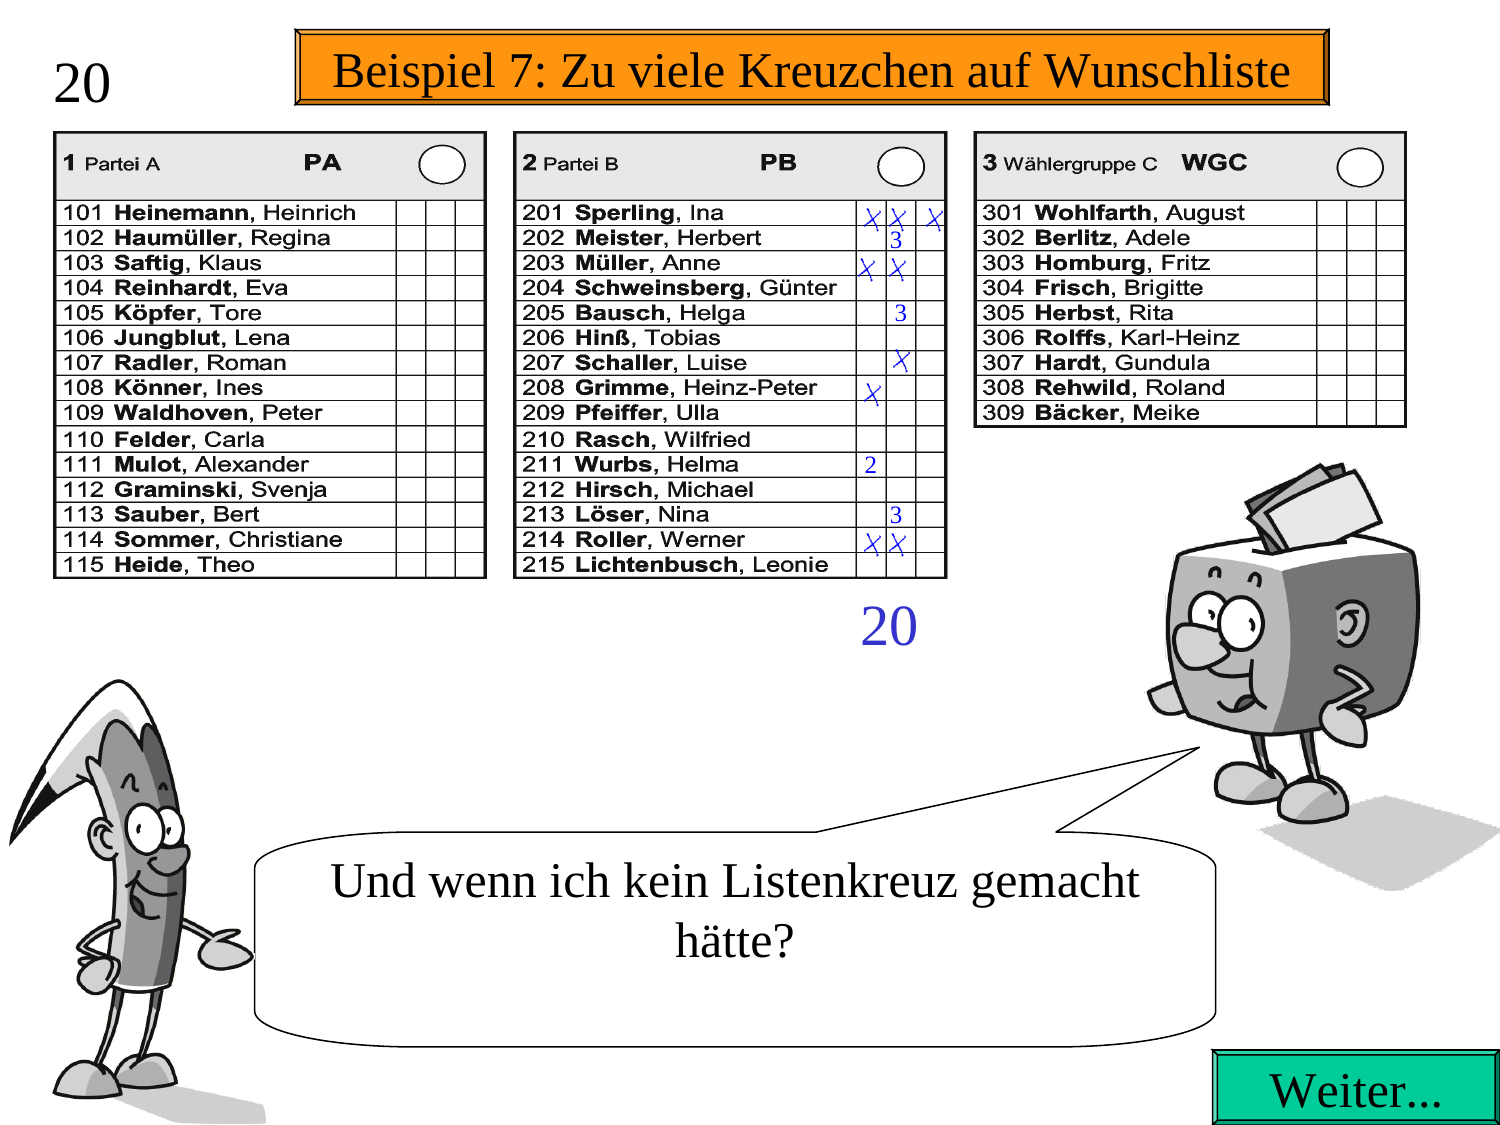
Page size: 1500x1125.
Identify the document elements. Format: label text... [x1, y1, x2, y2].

text_box 3 [875, 490, 925, 529]
text_box 2 [849, 440, 913, 504]
text_box Weiter... [1218, 1055, 1495, 1120]
text_box Beispiel 7: Zu viele Kreuzchen auf Wunschliste [301, 35, 1323, 99]
text_box 20 [38, 36, 148, 138]
text_box Und wenn ich kein Listenkreuz gemacht hätte? [266, 747, 1216, 1047]
picture [3, 668, 266, 1124]
text_box 20 [845, 579, 946, 663]
picture [53, 131, 1500, 891]
text_box 3 [879, 288, 943, 364]
text_box 3 [875, 215, 938, 279]
